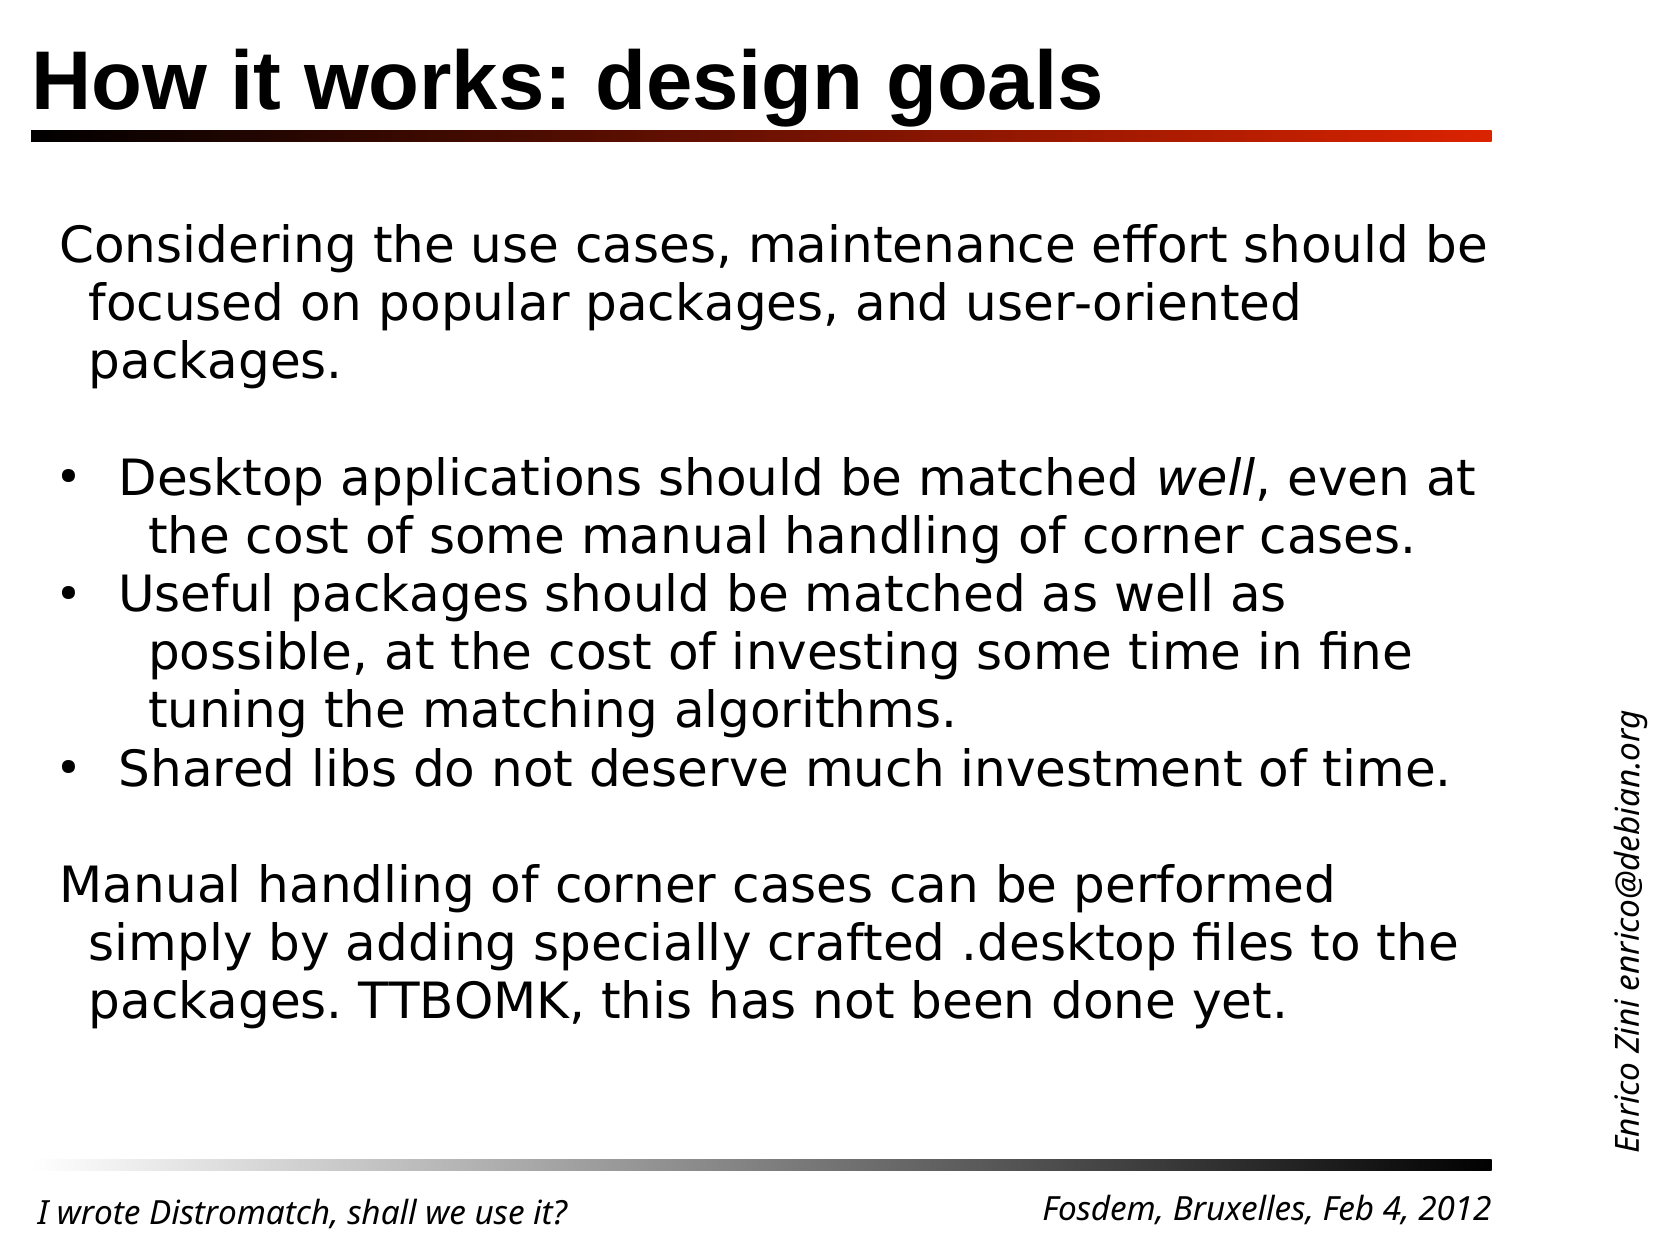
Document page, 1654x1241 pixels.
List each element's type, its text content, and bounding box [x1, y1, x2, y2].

text_box Considering the use cases, maintenance effort should be focused on popular packages, and user-oriented packages. Desktop applications should be matched well, even at the cost of some manual handling of corner cases. Useful packages should be matched as well as possible, at the cost of investing some time in fine tuning the matching algorithms. Shared libs do not deserve much investment of time. Manual handling of corner cases can be performed simply by adding specially crafted .desktop files to the packages. TTBOMK, this has not been done yet. [30, 215, 1507, 1090]
text_box How it works: design goals [31, 34, 1438, 168]
